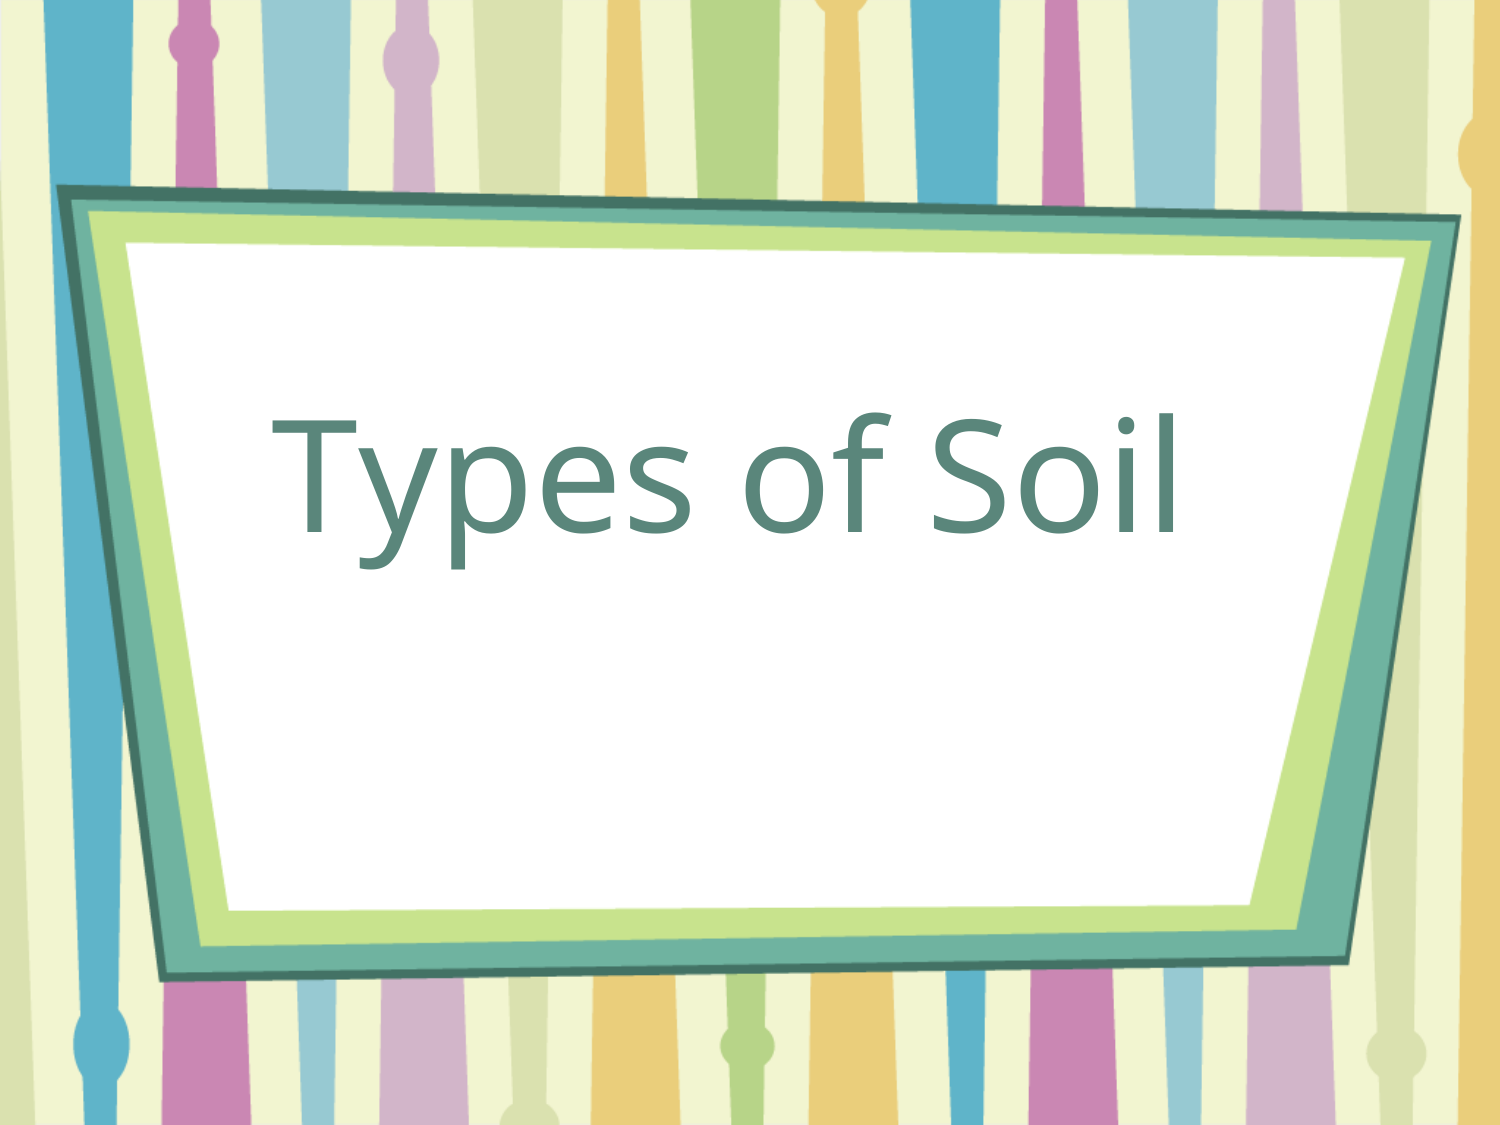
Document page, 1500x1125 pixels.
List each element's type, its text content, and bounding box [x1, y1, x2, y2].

title Types of Soil [112, 349, 1388, 591]
